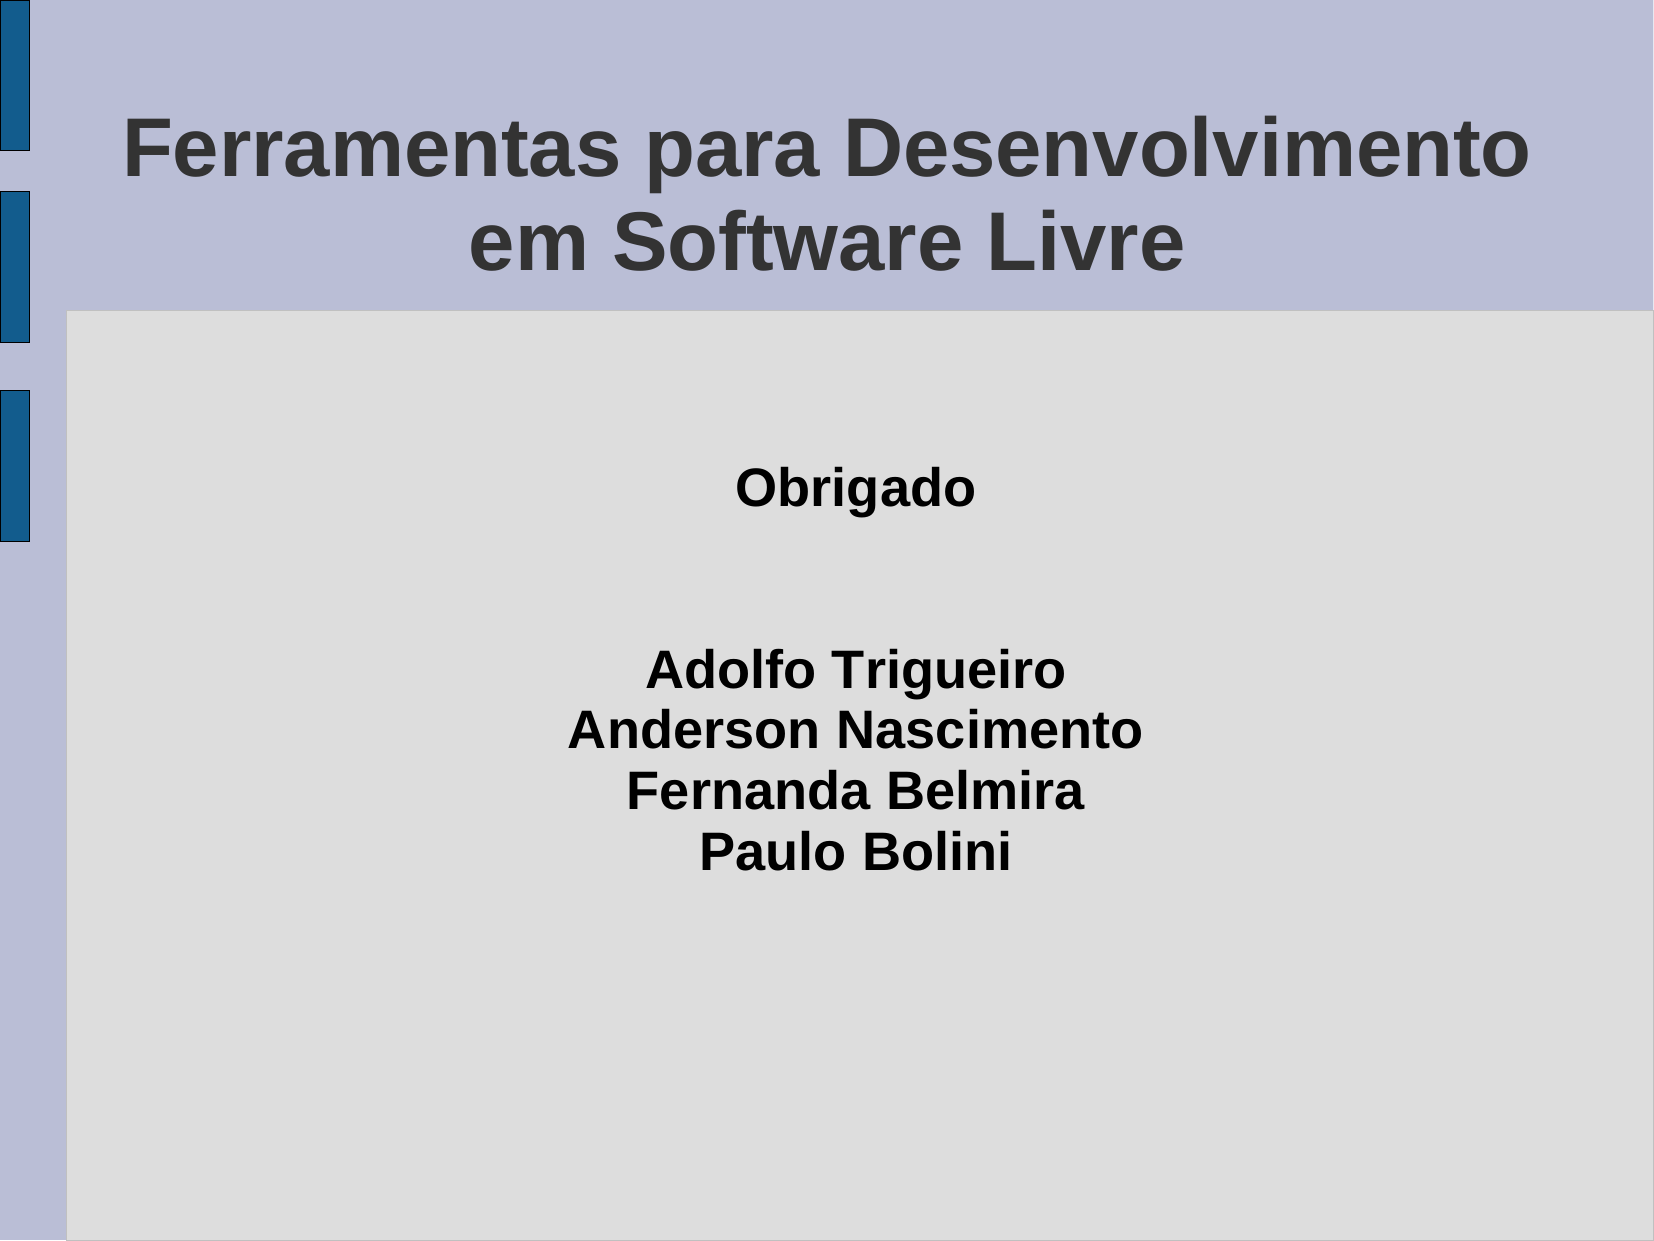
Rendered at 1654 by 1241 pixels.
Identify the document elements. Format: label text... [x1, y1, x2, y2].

text_box Obrigado Adolfo Trigueiro Anderson Nascimento Fernanda Belmira Paulo Bolini [88, 336, 1625, 1211]
title Ferramentas para Desenvolvimento em Software Livre [121, 91, 1534, 299]
